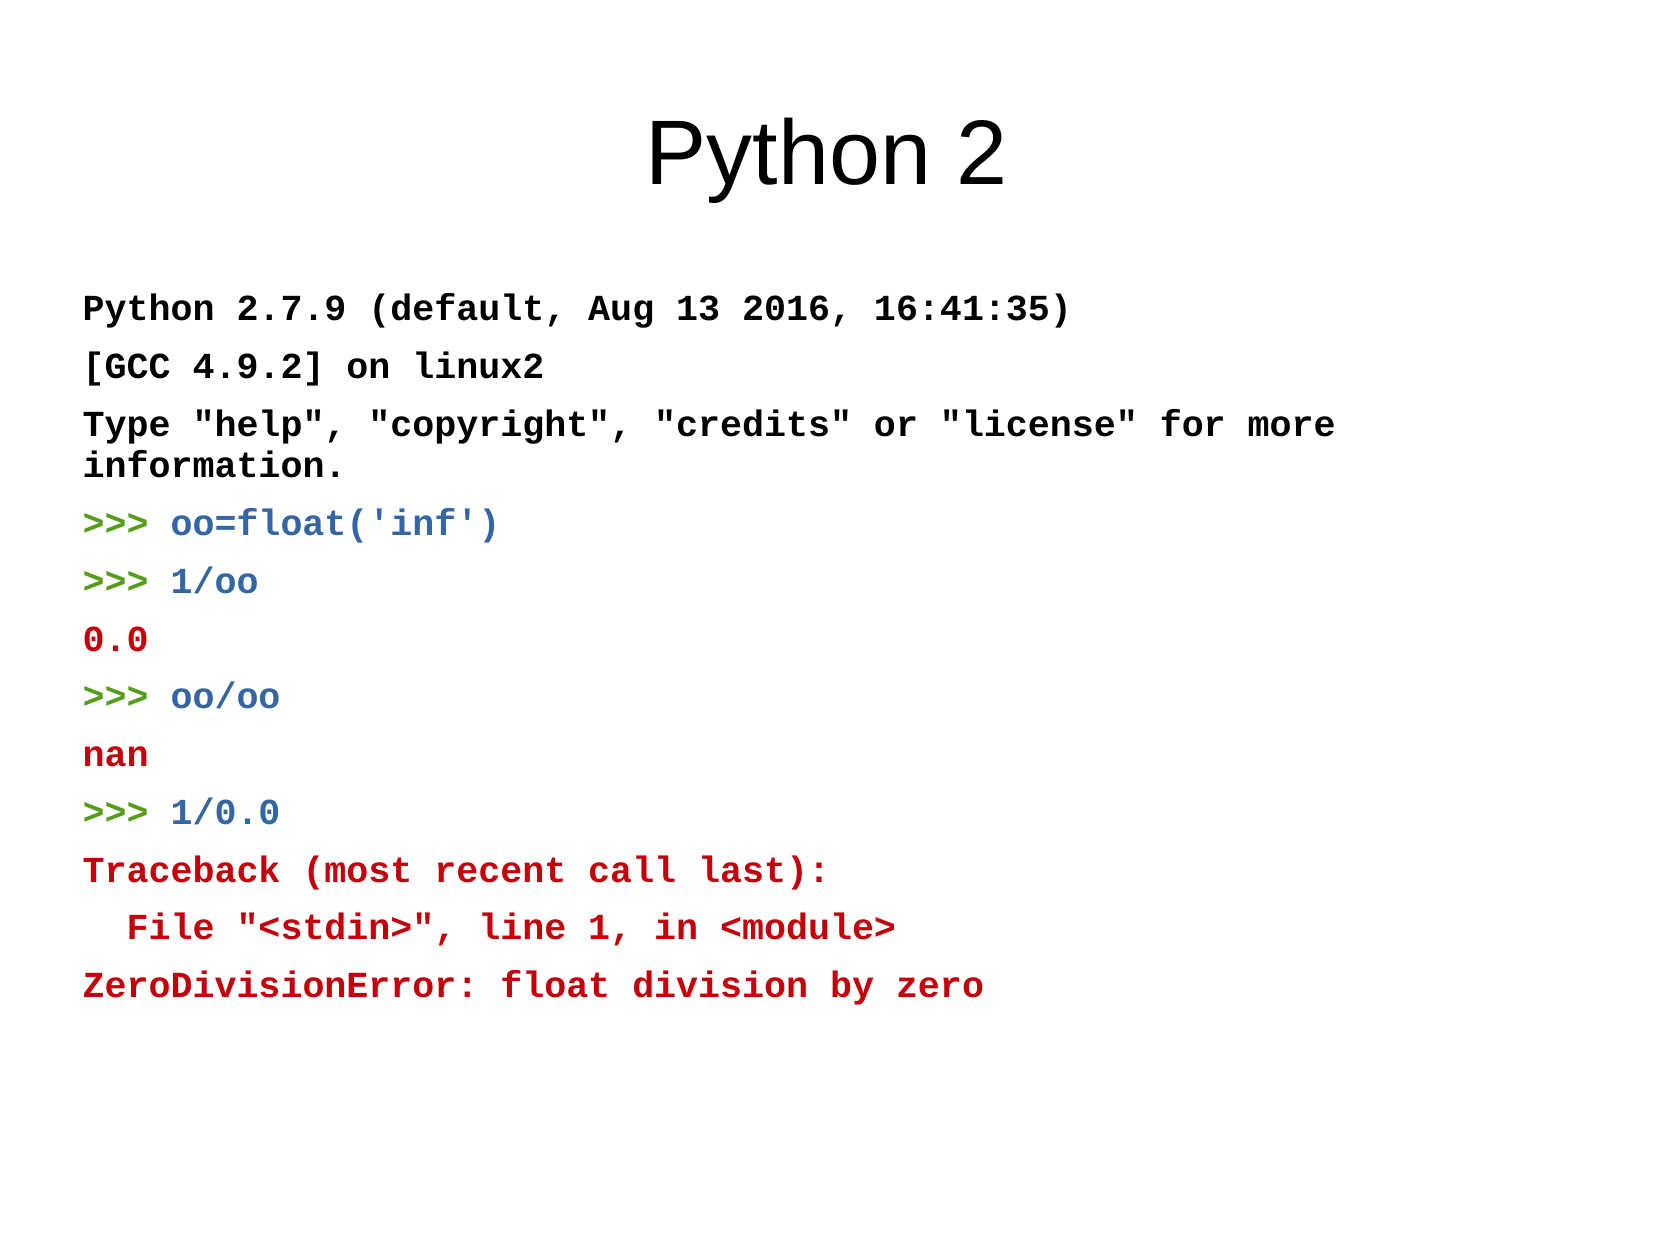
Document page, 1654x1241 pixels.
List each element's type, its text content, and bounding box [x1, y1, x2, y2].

title Python 2 [82, 49, 1571, 257]
list Python 2.7.9 (default, Aug 13 2016, 16:41:35) [GCC 4.9.2] on linux2 Type "help", "copyright", "credits" or "license" for more information. >>> oo=float('inf') >>> 1/oo 0.0 >>> oo/oo nan >>> 1/0.0 Traceback (most recent call last): File "<stdin>", line 1, in <module> ZeroDivisionError: float division by zero [82, 290, 1571, 1010]
